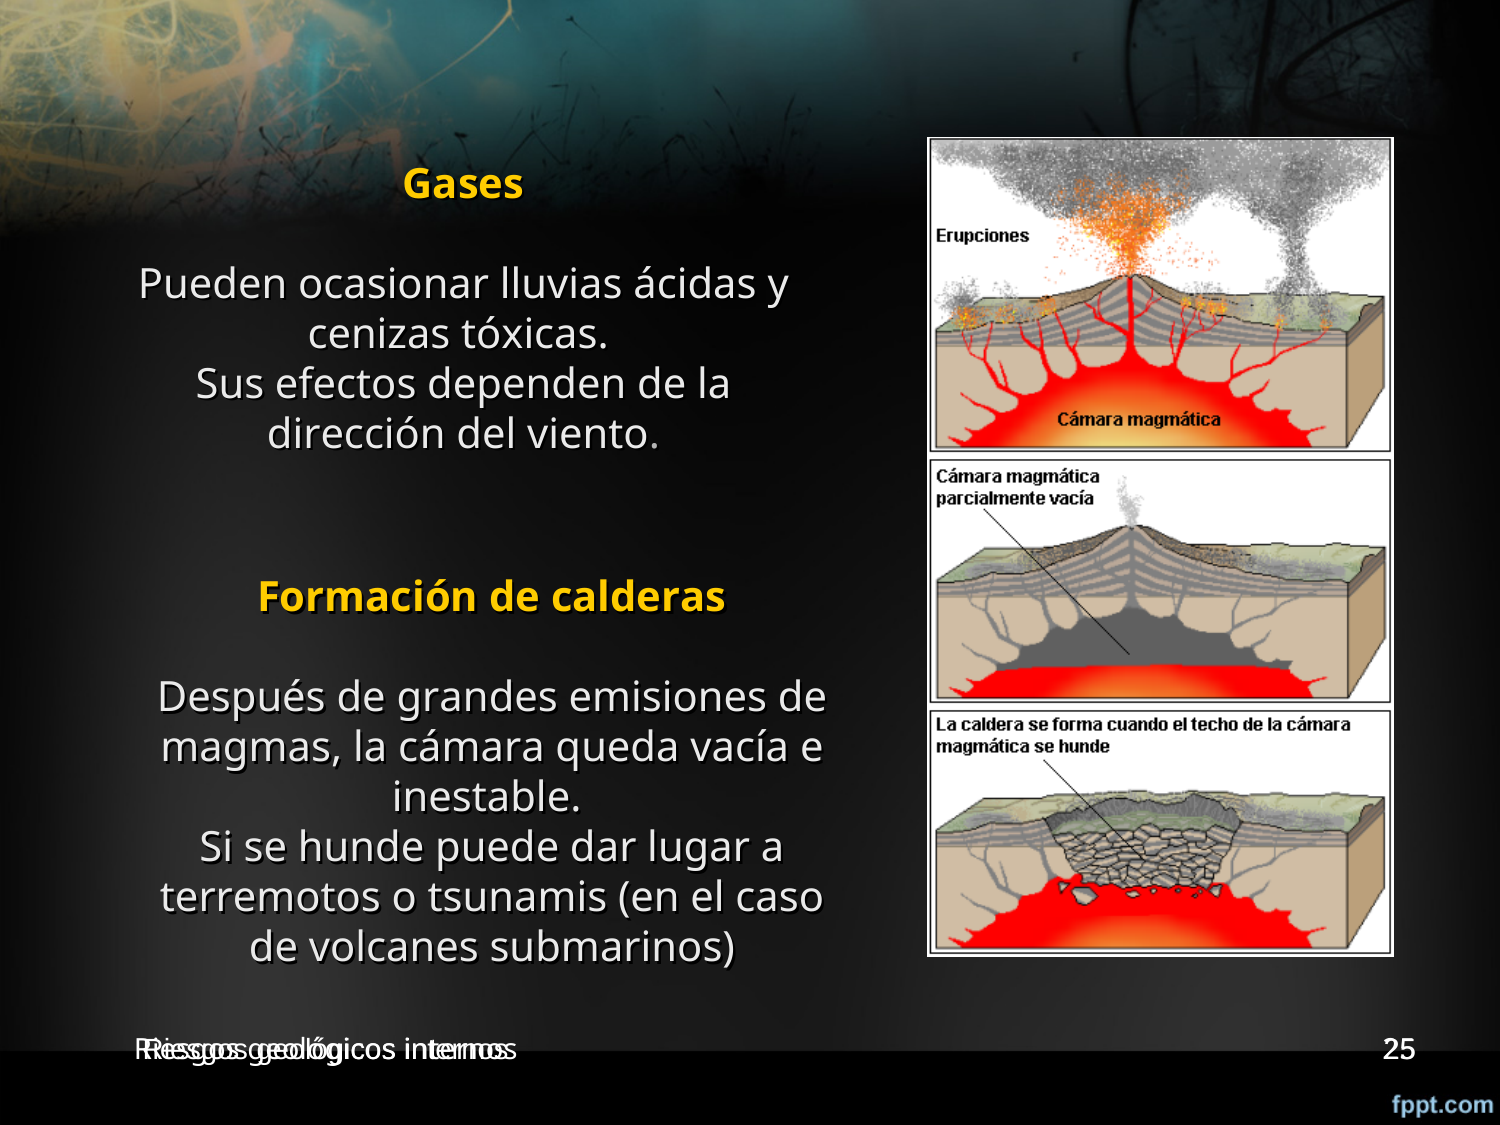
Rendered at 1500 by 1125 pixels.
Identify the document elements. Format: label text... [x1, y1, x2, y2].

text_box Gases Pueden ocasionar lluvias ácidas y cenizas tóxicas. Sus efectos dependen de la dirección del viento. [88, 148, 839, 465]
text_box Riesgos geológicos internos [88, 1023, 564, 1102]
picture [0, 0, 1500, 1125]
text_box Formación de calderas Después de grandes emisiones de magmas, la cámara queda vacía e inestable. Si se hunde puede dar lugar a terremotos o tsunamis (en el caso de volcanes submarinos) [117, 562, 868, 979]
text_box <número> [1080, 1023, 1431, 1102]
